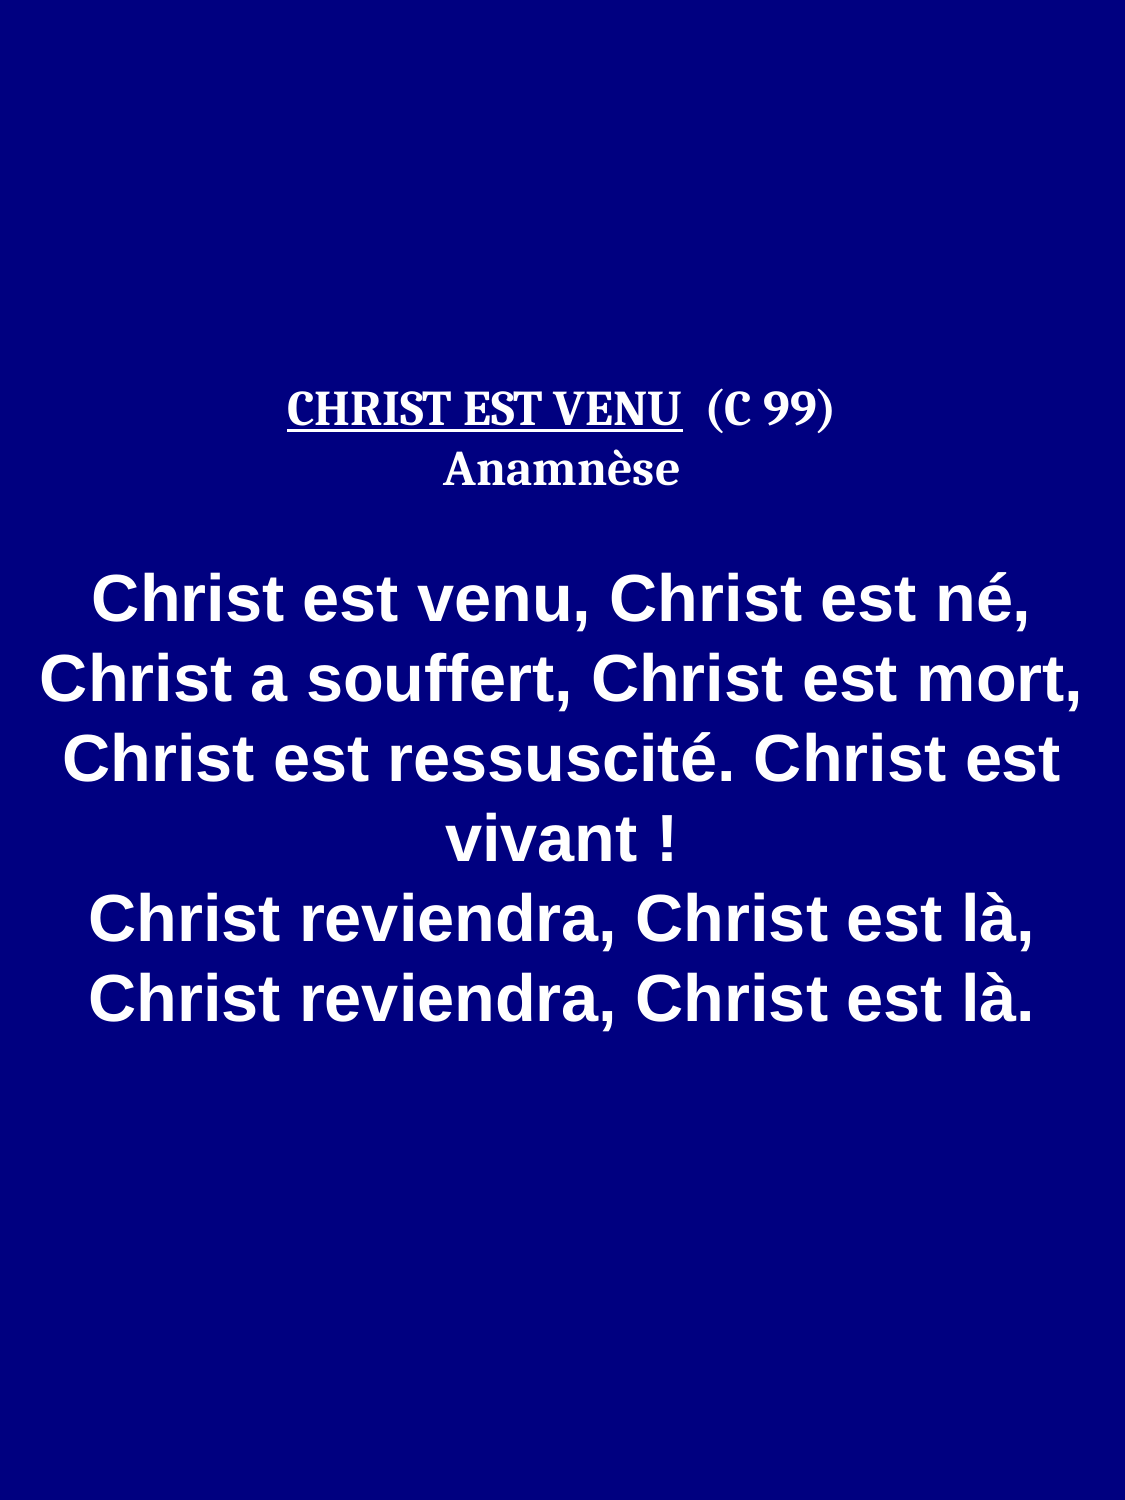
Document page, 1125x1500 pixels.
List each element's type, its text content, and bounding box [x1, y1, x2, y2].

text_box CHRIST EST VENU (C 99) Anamnèse Christ est venu, Christ est né, Christ a souffert, Christ est mort, Christ est ressuscité. Christ est vivant ! Christ reviendra, Christ est là, Christ reviendra, Christ est là. [21, 165, 1104, 1305]
